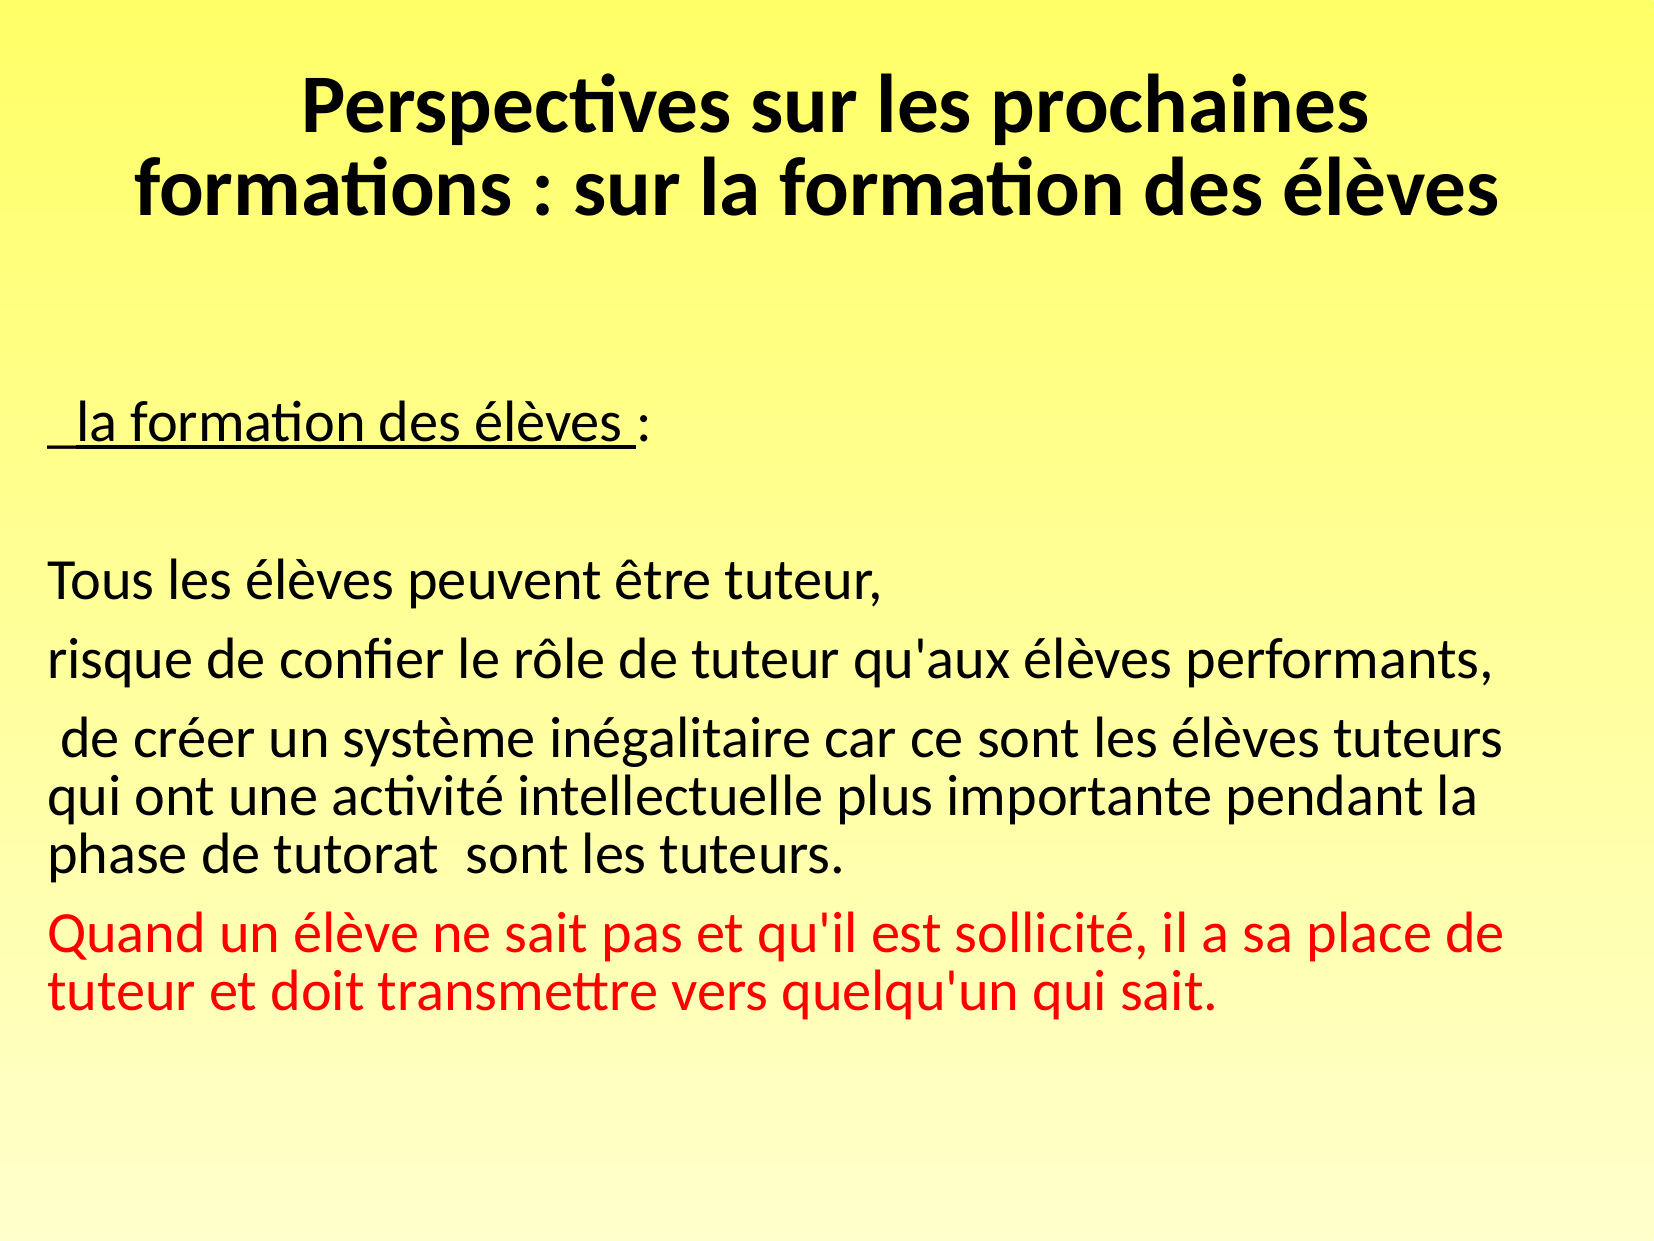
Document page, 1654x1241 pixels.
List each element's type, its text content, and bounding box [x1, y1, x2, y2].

list _la formation des élèves : Tous les élèves peuvent être tuteur, risque de confier le rôle de tuteur qu'aux élèves performants, de créer un système inégalitaire car ce sont les élèves tuteurs qui ont une activité intellectuelle plus importante pendant la phase de tutorat sont les tuteurs. Quand un élève ne sait pas et qu'il est sollicité, il a sa place de tuteur et doit transmettre vers quelqu'un qui sait. [47, 318, 1536, 1039]
title Perspectives sur les prochaines formations : sur la formation des élèves [82, 49, 1571, 257]
